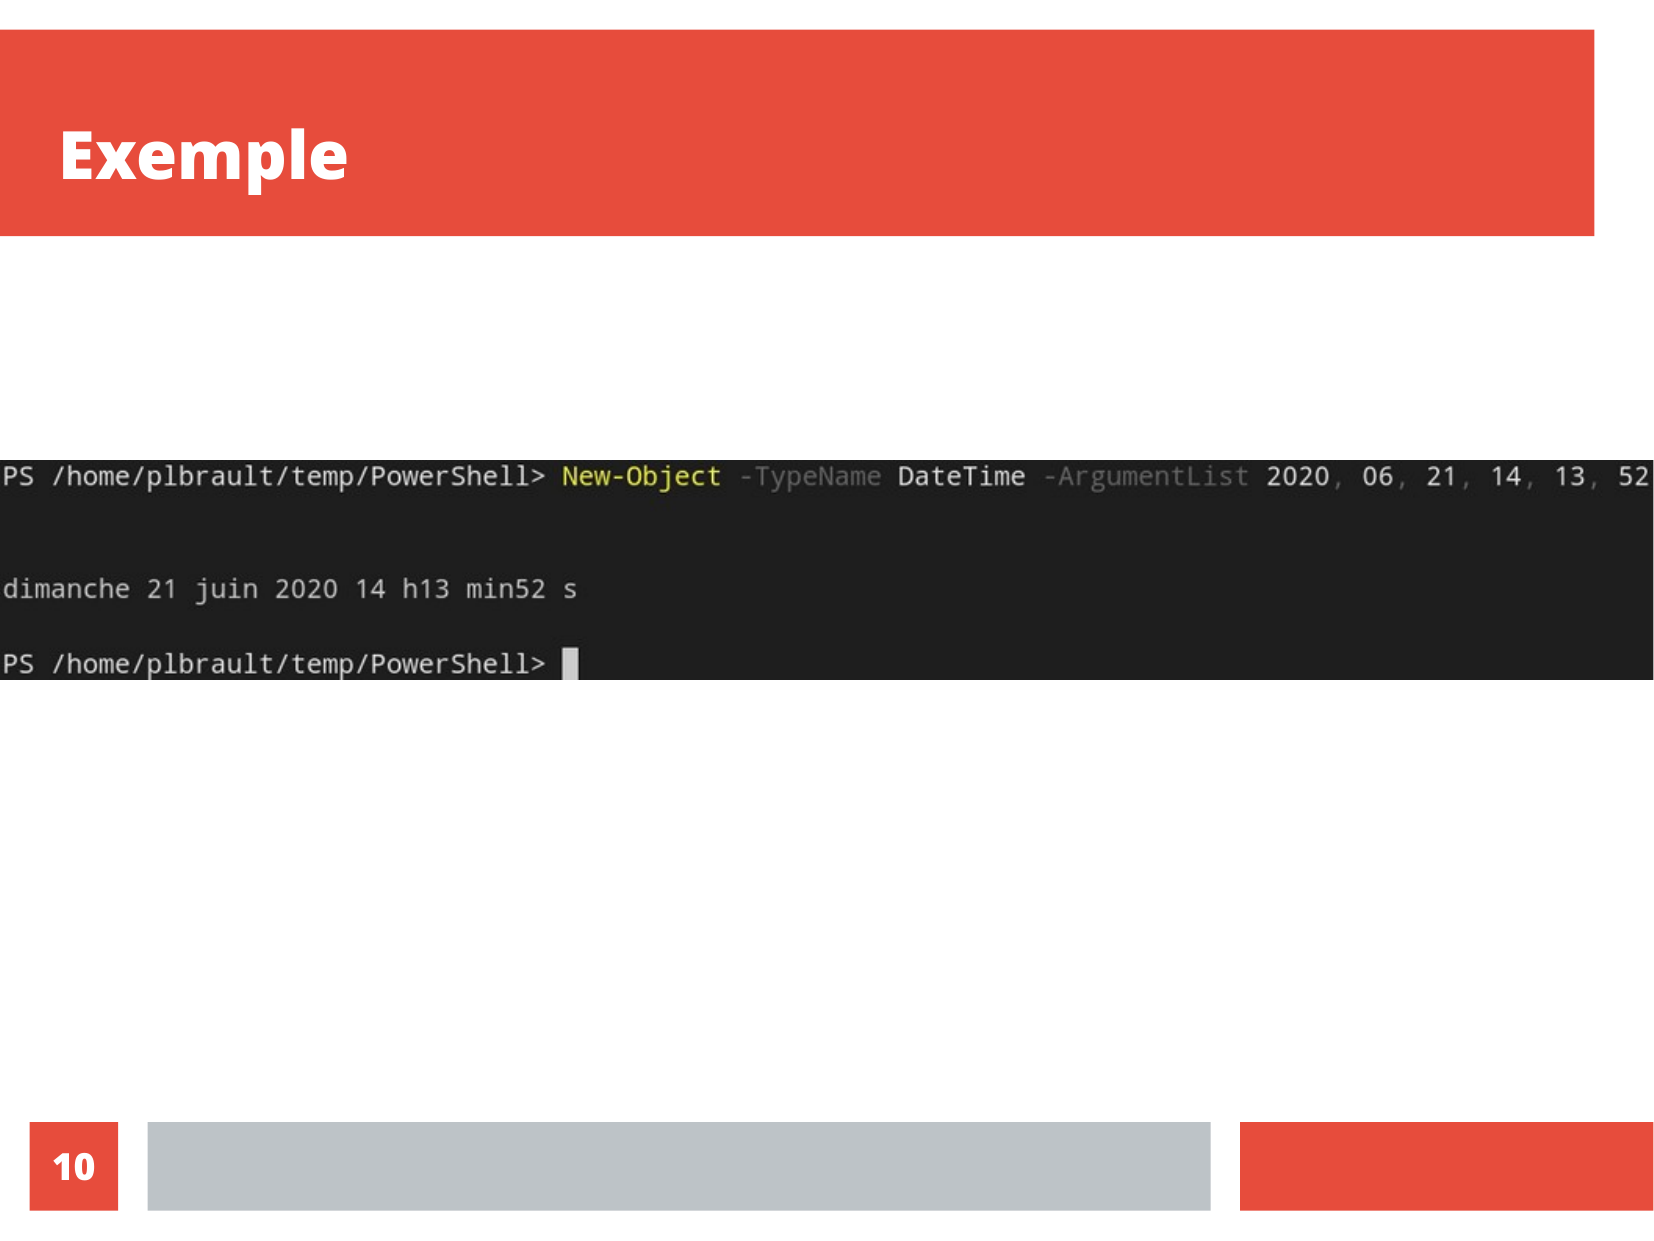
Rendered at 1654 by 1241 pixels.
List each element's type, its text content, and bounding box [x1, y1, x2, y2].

picture [0, 460, 1654, 680]
title Exemple [59, 66, 1595, 200]
